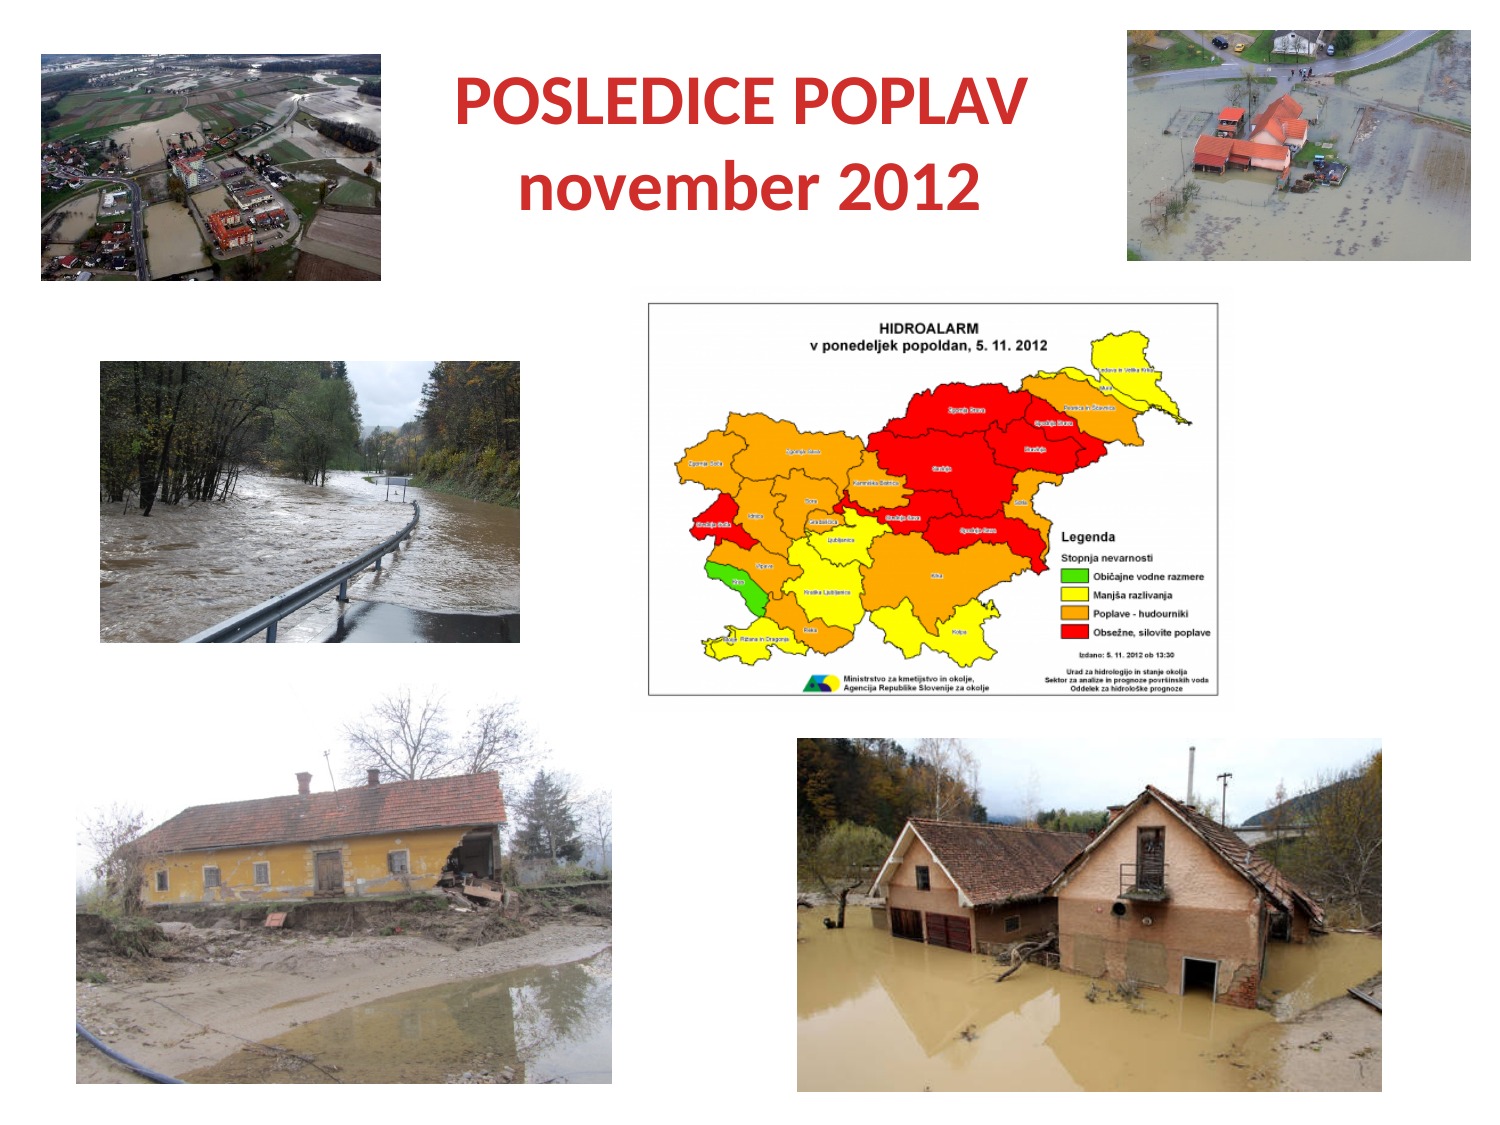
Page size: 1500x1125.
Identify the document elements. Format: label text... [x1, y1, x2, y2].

picture [797, 738, 1382, 1092]
picture [41, 54, 381, 281]
picture [631, 286, 1235, 712]
picture [100, 361, 520, 643]
picture [1127, 30, 1471, 261]
title POSLEDICE POPLAV november 2012 [75, 45, 1127, 233]
picture [76, 683, 612, 1084]
